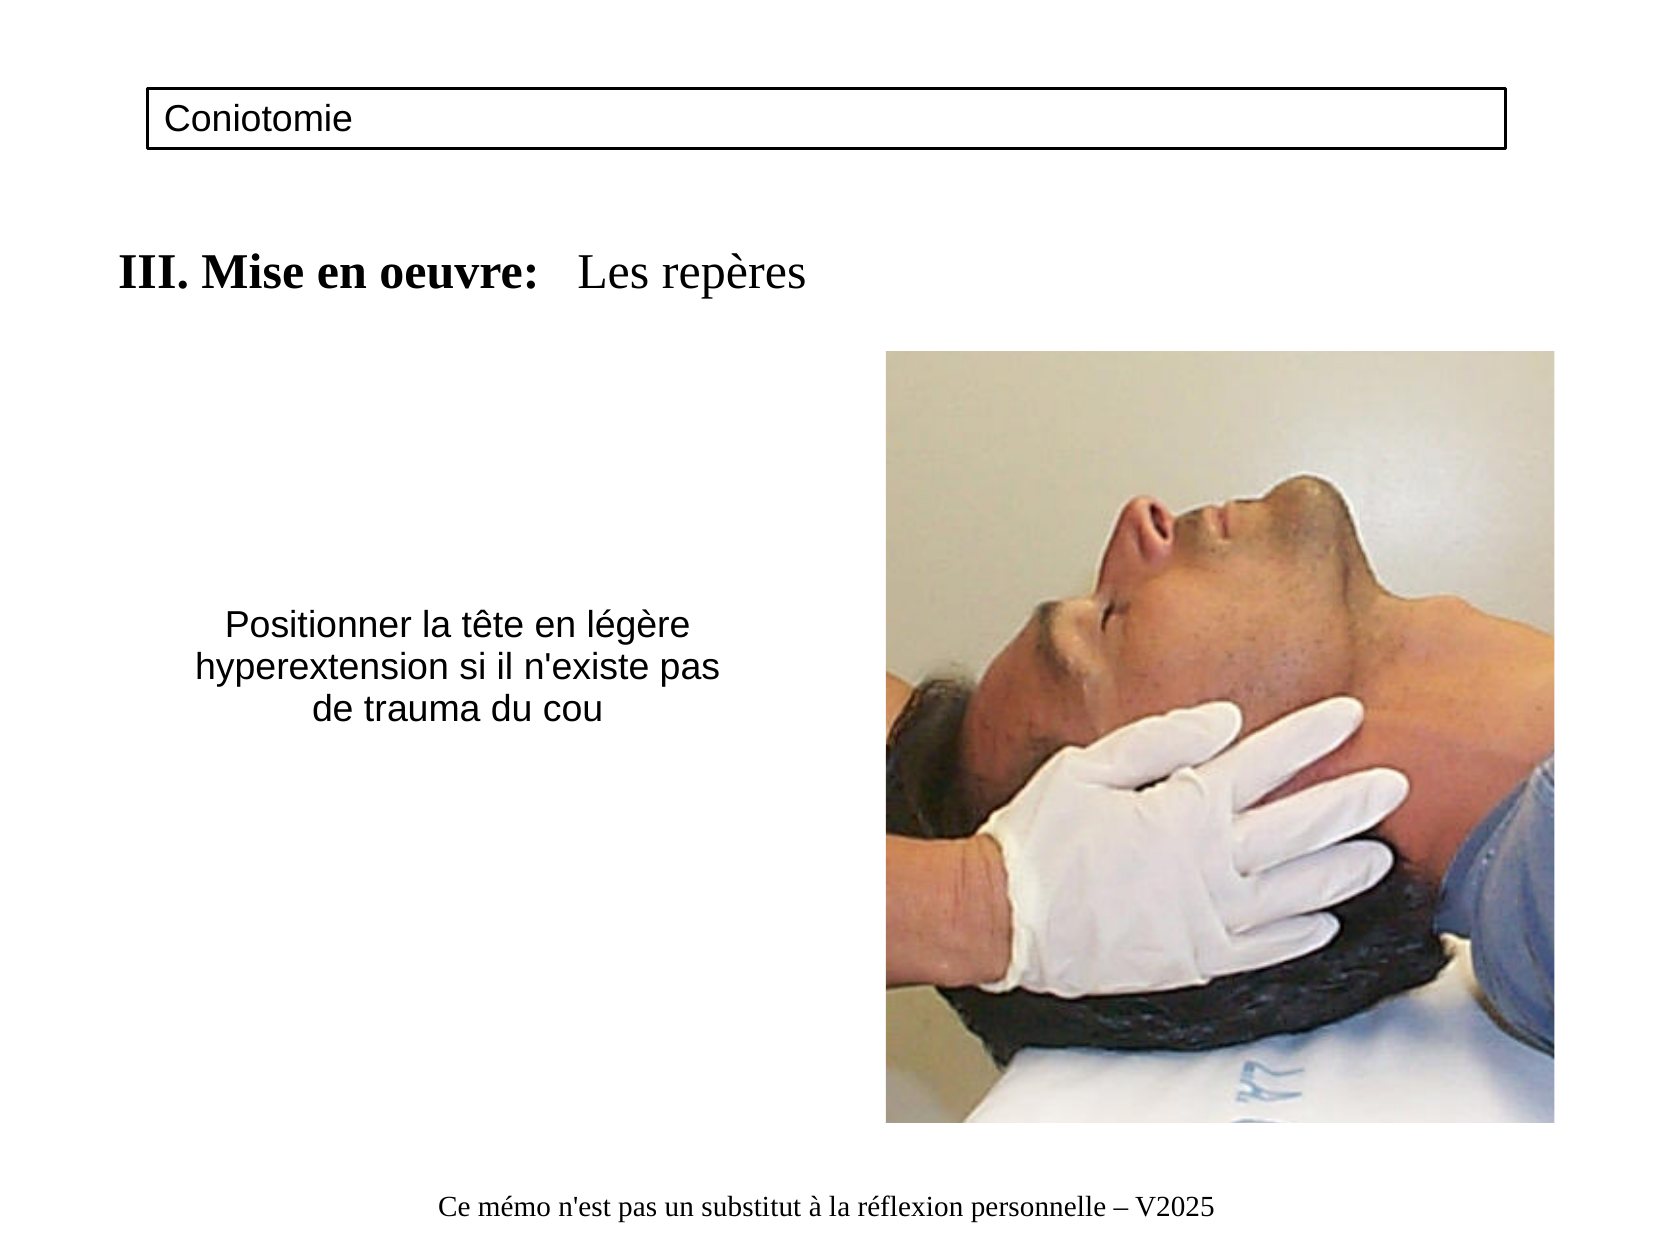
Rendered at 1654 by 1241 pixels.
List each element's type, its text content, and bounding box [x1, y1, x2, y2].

text_box Ce mémo n'est pas un substitut à la réflexion personnelle – V2025 [358, 1182, 1296, 1231]
text_box Coniotomie [147, 88, 1506, 149]
text_box Positionner la tête en légère hyperextension si il n'existe pas de trauma du cou [177, 596, 739, 738]
text_box III. Mise en oeuvre: Les repères [103, 236, 1518, 309]
picture [885, 351, 1555, 1123]
